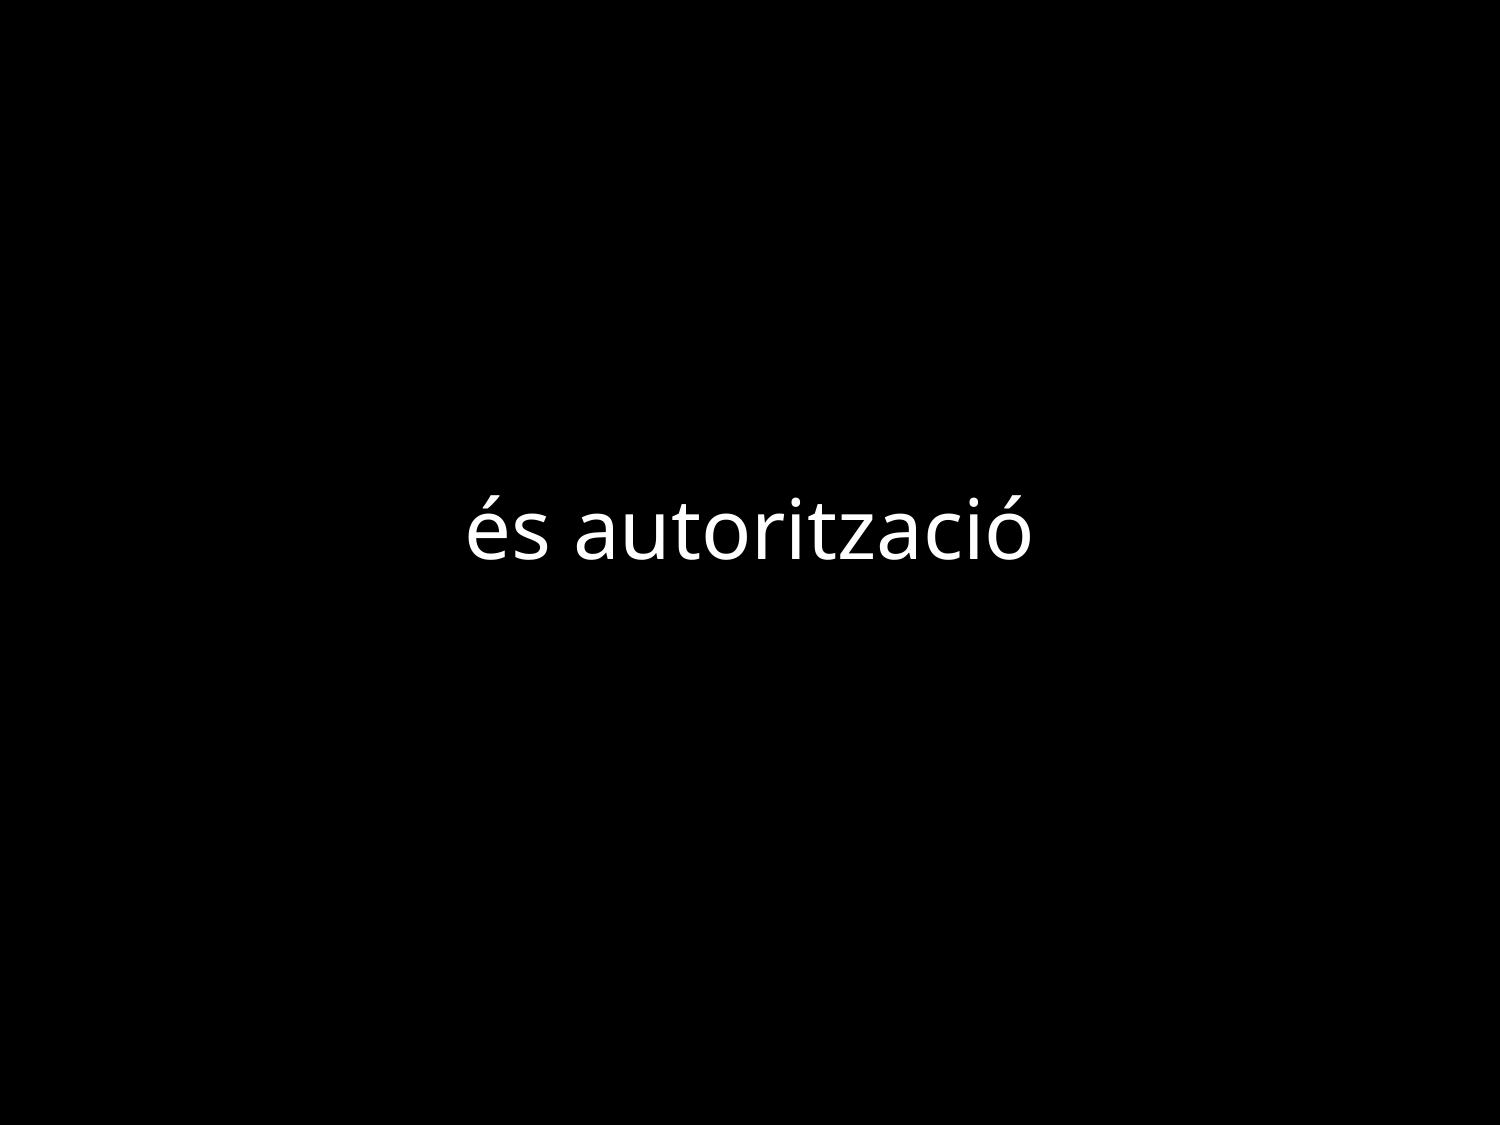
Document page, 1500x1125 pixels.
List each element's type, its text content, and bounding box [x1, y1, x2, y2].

title és autorització [112, 349, 1388, 591]
